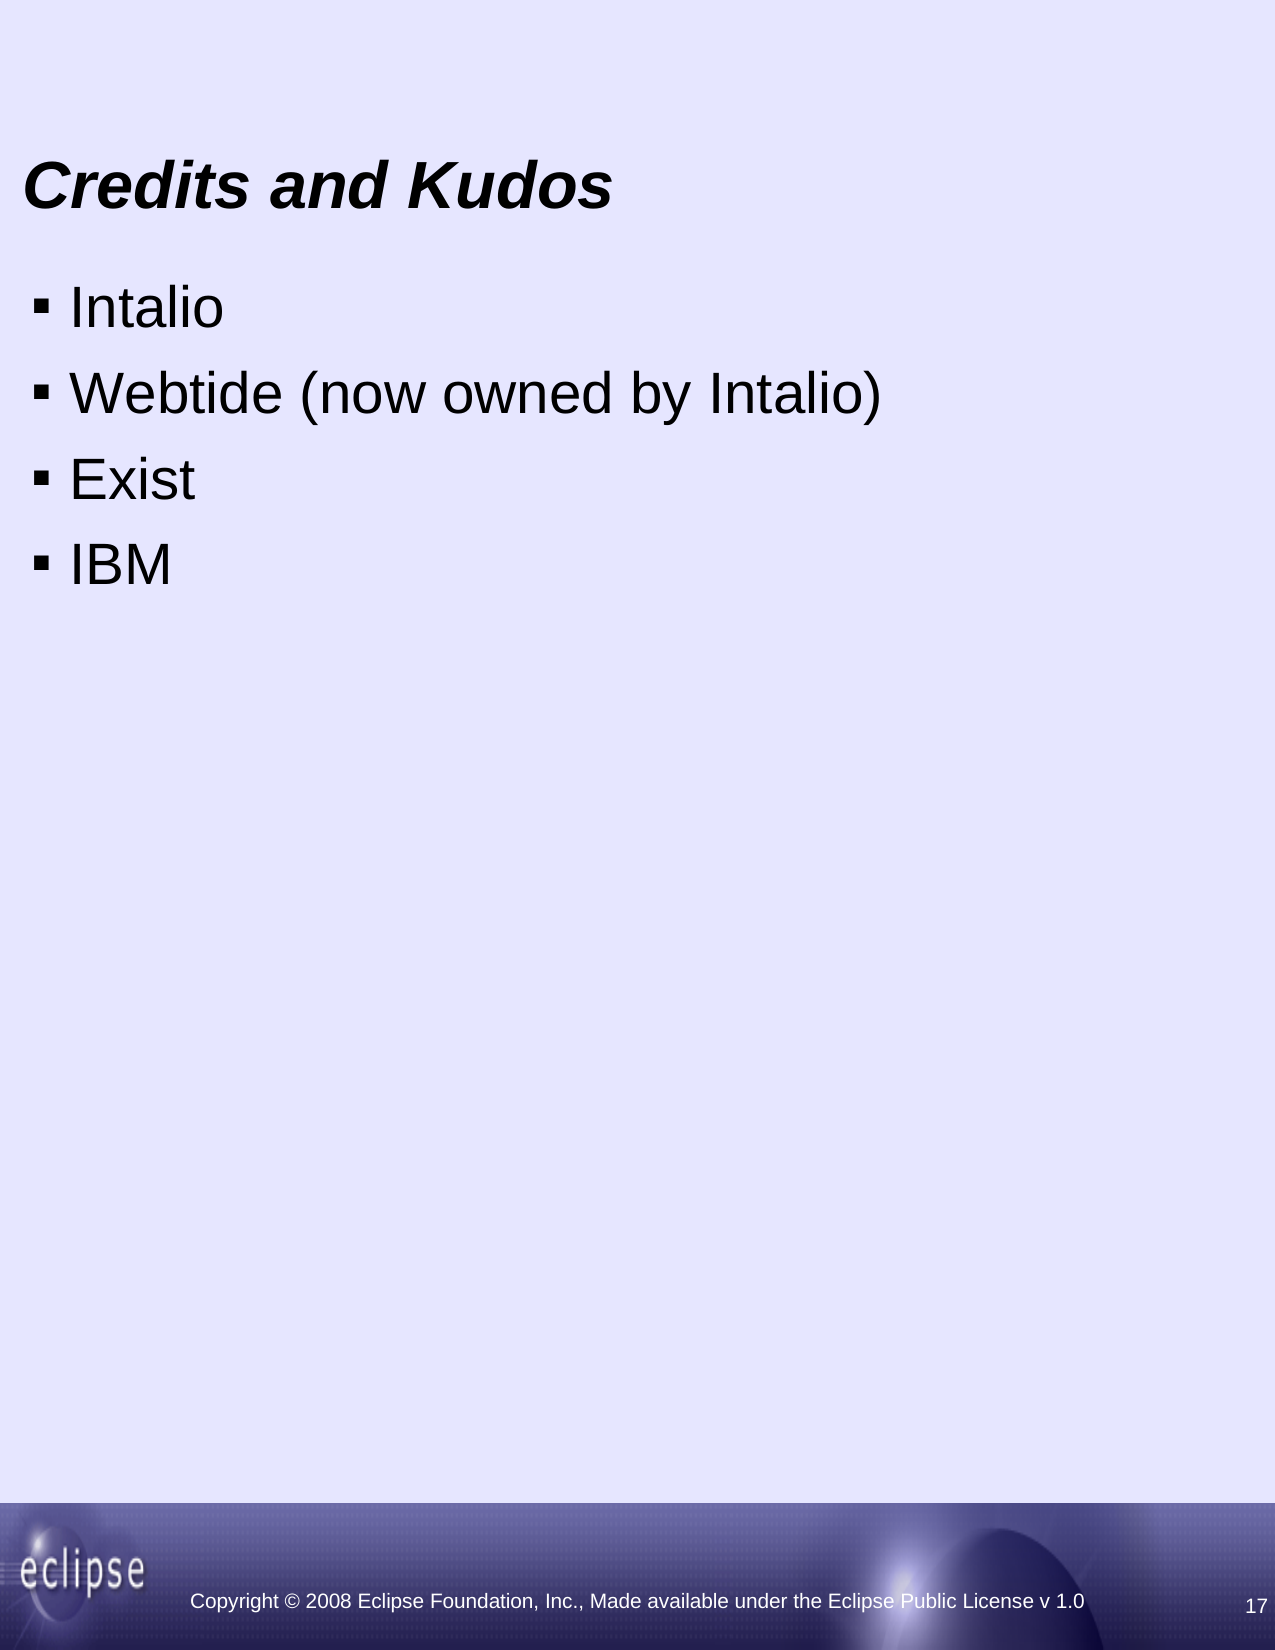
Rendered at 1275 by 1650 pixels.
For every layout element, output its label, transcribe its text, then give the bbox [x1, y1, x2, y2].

list Intalio Webtide (now owned by Intalio) Exist IBM [31, 274, 1244, 1497]
title Credits and Kudos [22, 123, 1253, 252]
picture [0, 1503, 1275, 1650]
